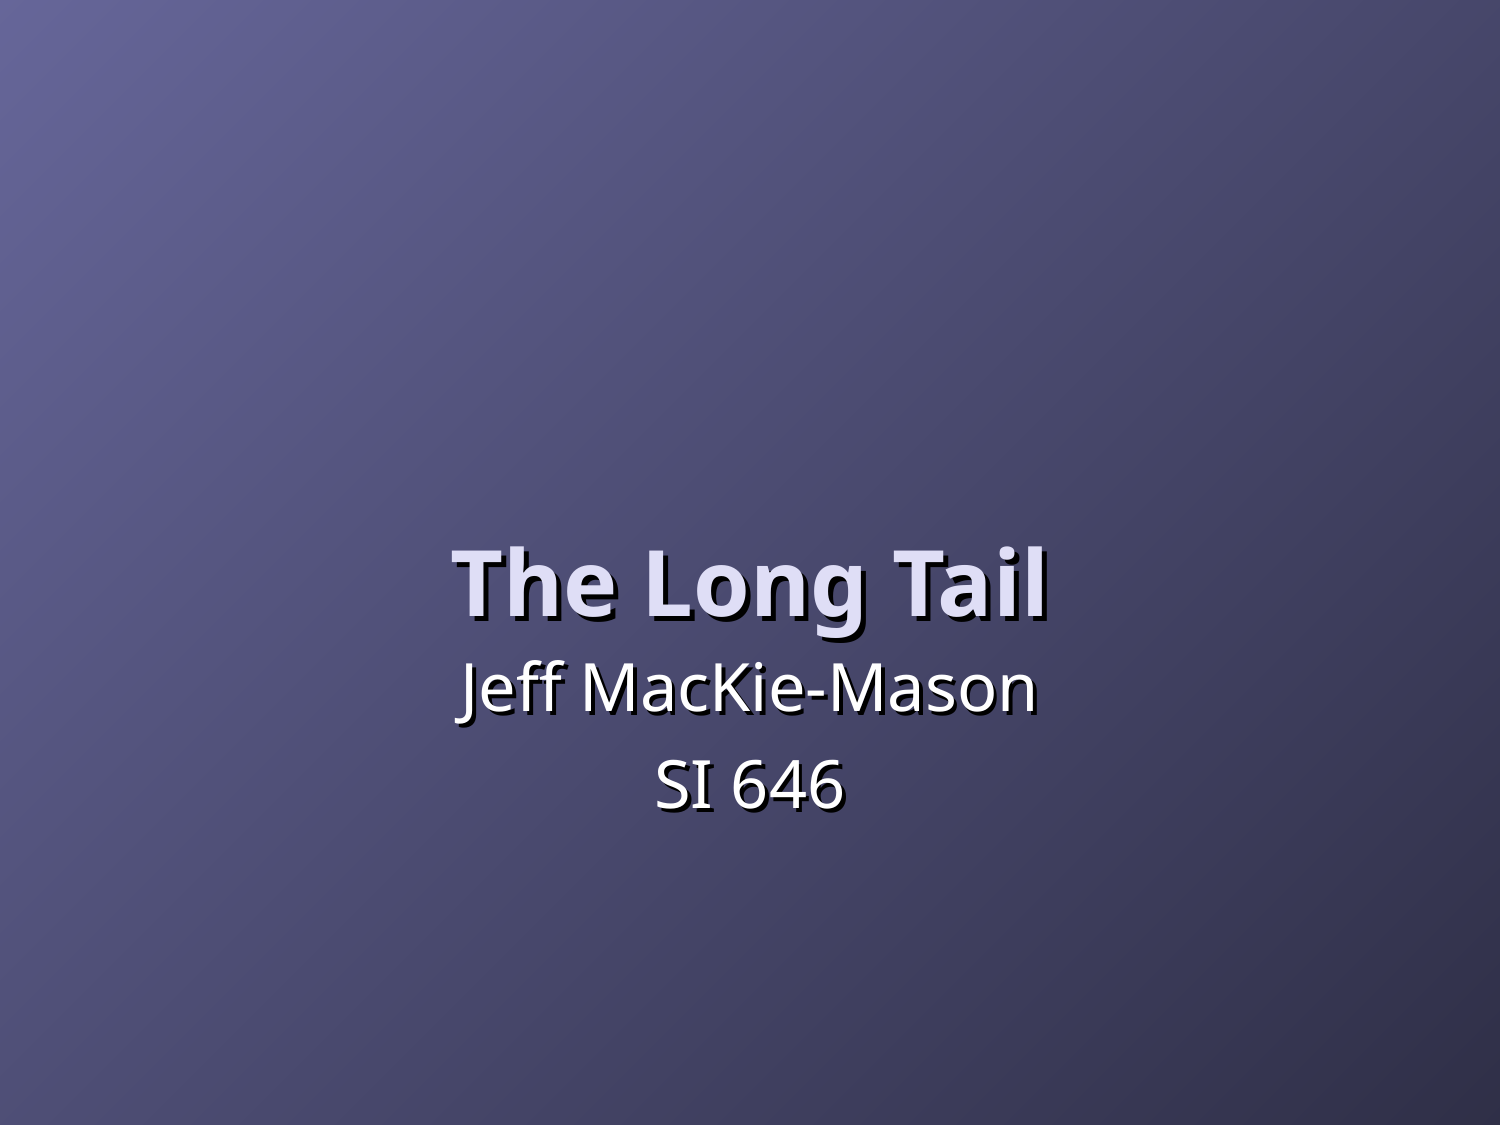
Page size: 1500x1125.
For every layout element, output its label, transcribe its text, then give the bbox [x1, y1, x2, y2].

title The Long Tail [0, 487, 1500, 676]
text_box Jeff MacKie-Mason SI 646 [225, 637, 1276, 926]
